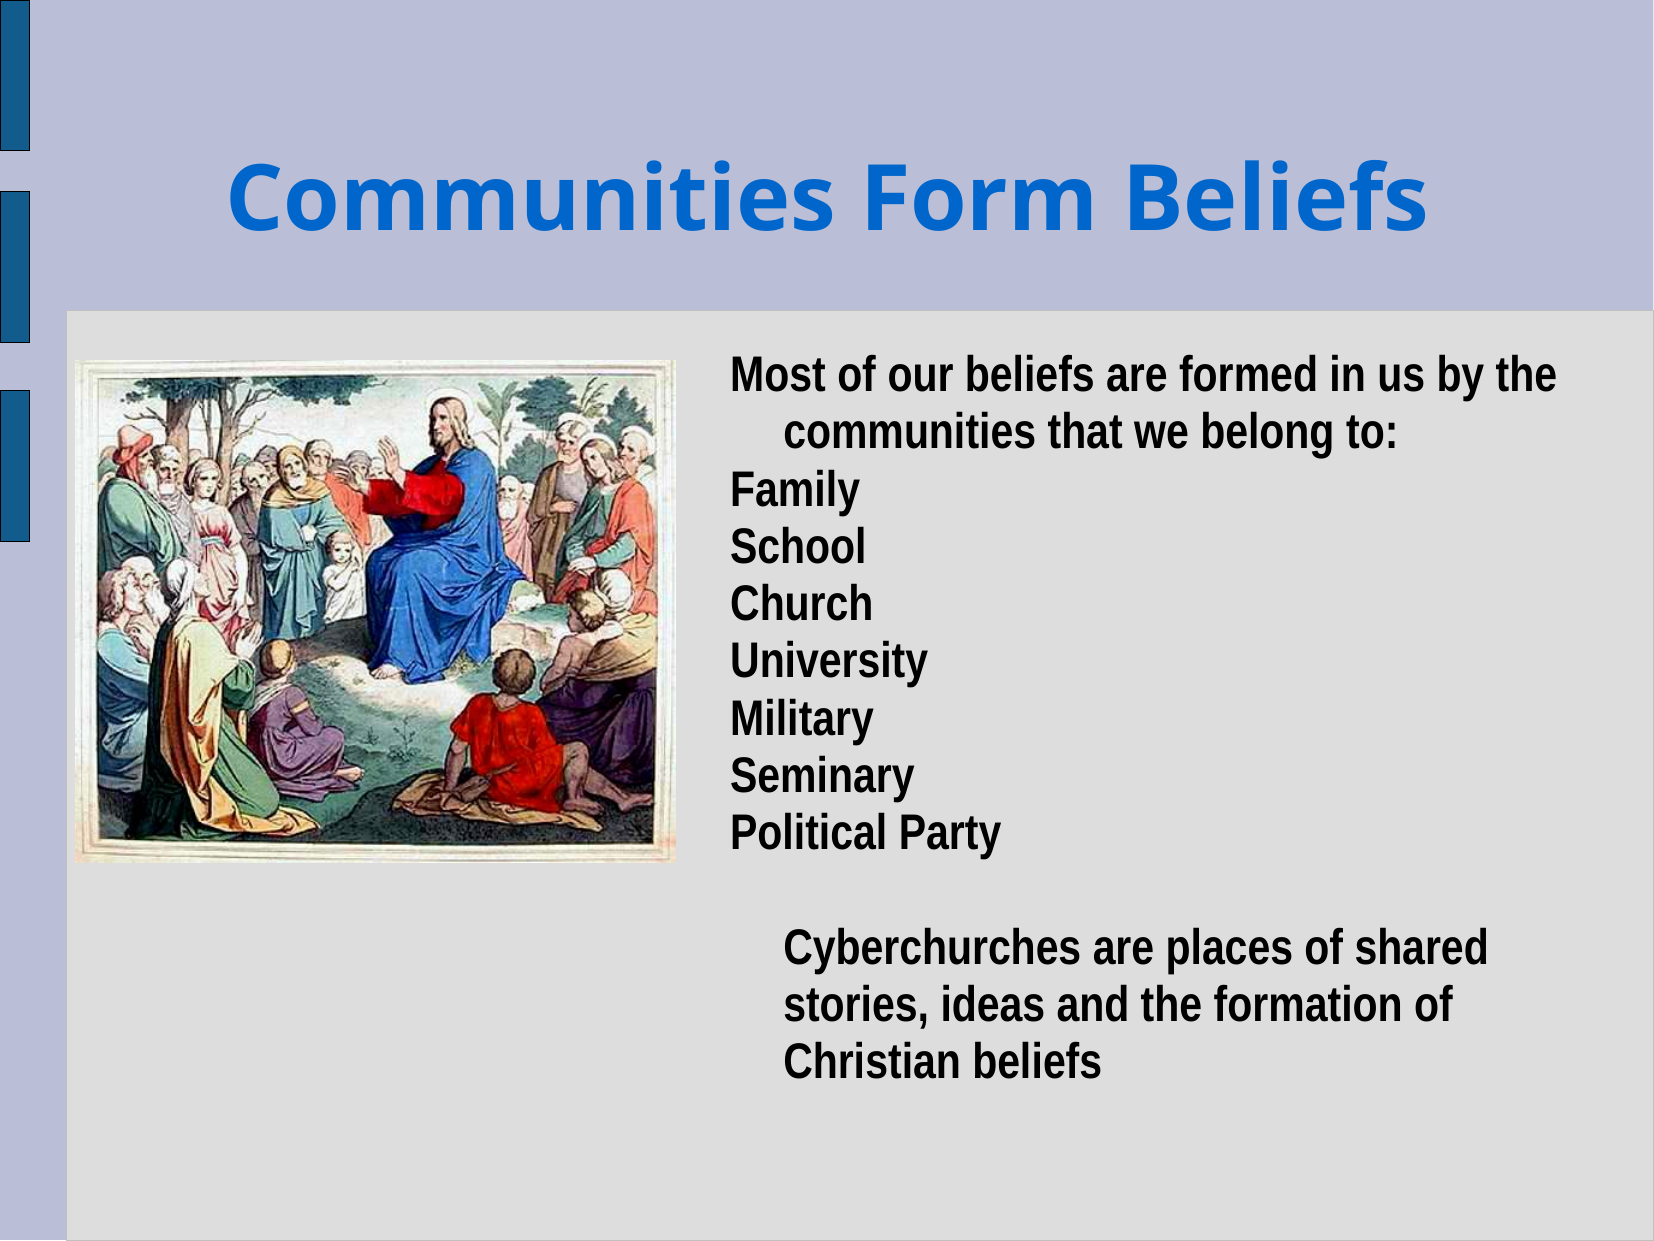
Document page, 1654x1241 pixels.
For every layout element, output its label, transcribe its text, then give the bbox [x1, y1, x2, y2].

title Communities Form Beliefs [121, 91, 1534, 299]
list Most of our beliefs are formed in us by the communities that we belong to: Family School Church University Military Seminary Political Party Cyberchurches are places of shared stories, ideas and the formation of Christian beliefs [712, 344, 1613, 1127]
picture [75, 360, 676, 863]
